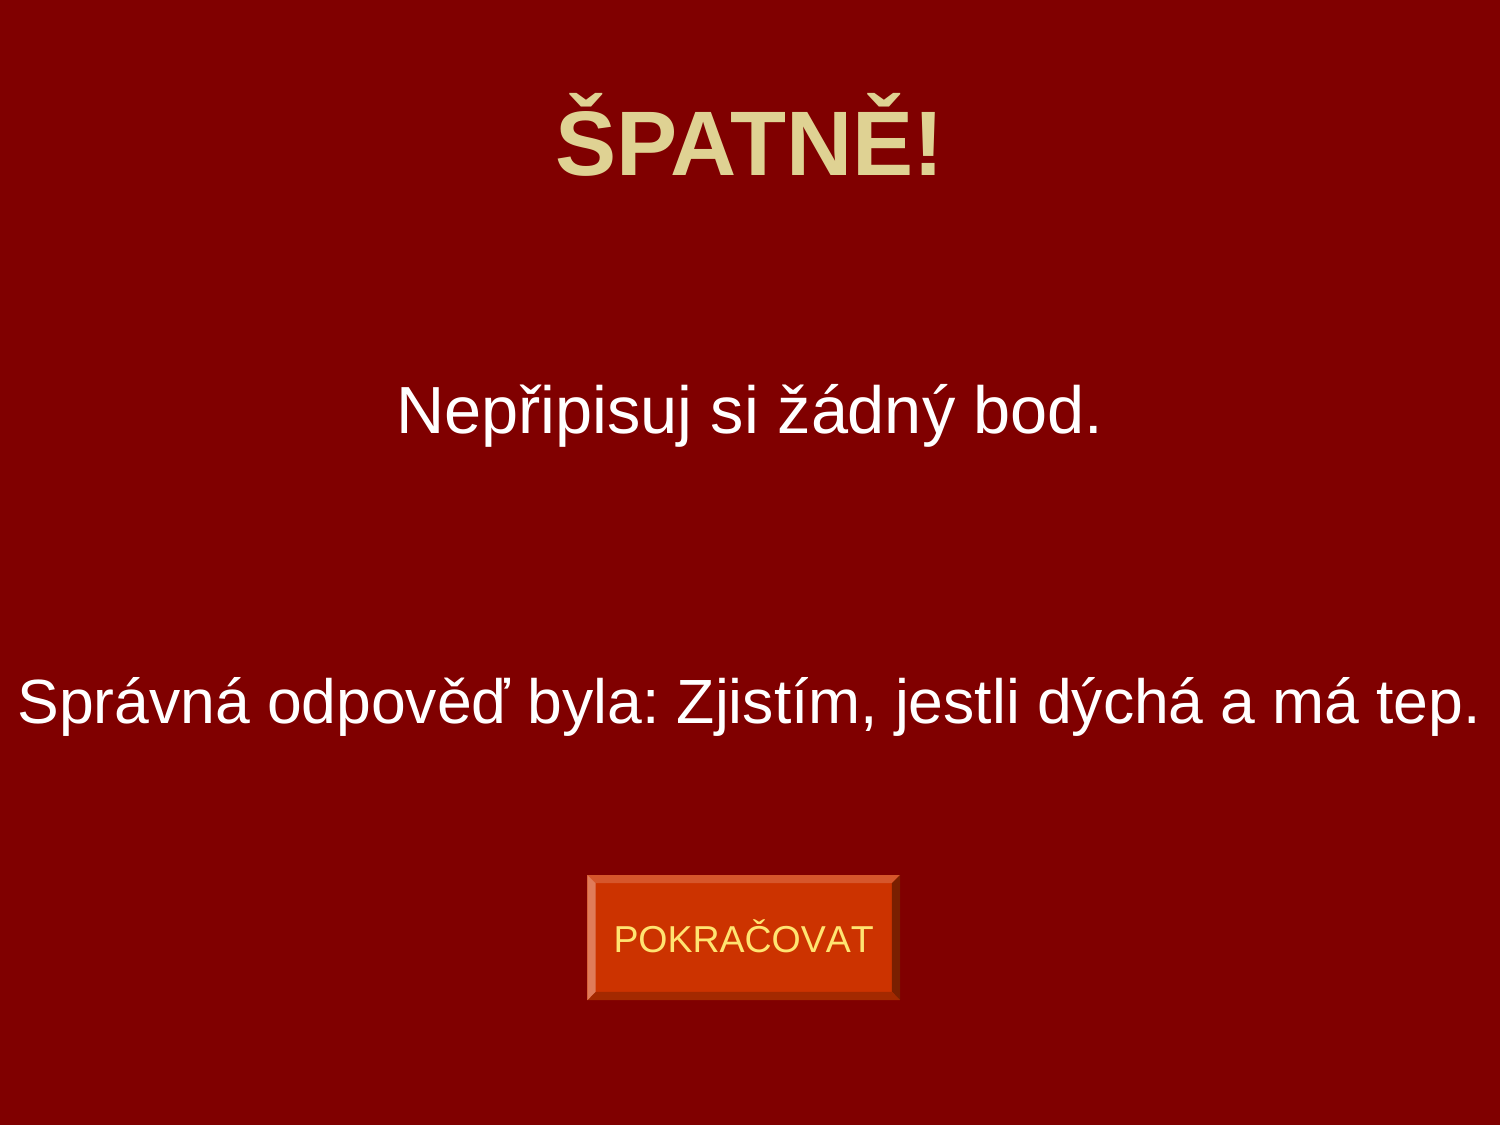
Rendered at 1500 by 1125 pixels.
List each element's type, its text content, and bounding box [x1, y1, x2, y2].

title ŠPATNĚ! [75, 45, 1426, 233]
text_box POKRAČOVAT [596, 884, 891, 991]
text_box Místo rychle zahřát. [589, 875, 899, 884]
list Nepřipisuj si žádný bod. Správná odpověď byla: Zjistím, jestli dýchá a má tep. [0, 262, 1500, 1006]
